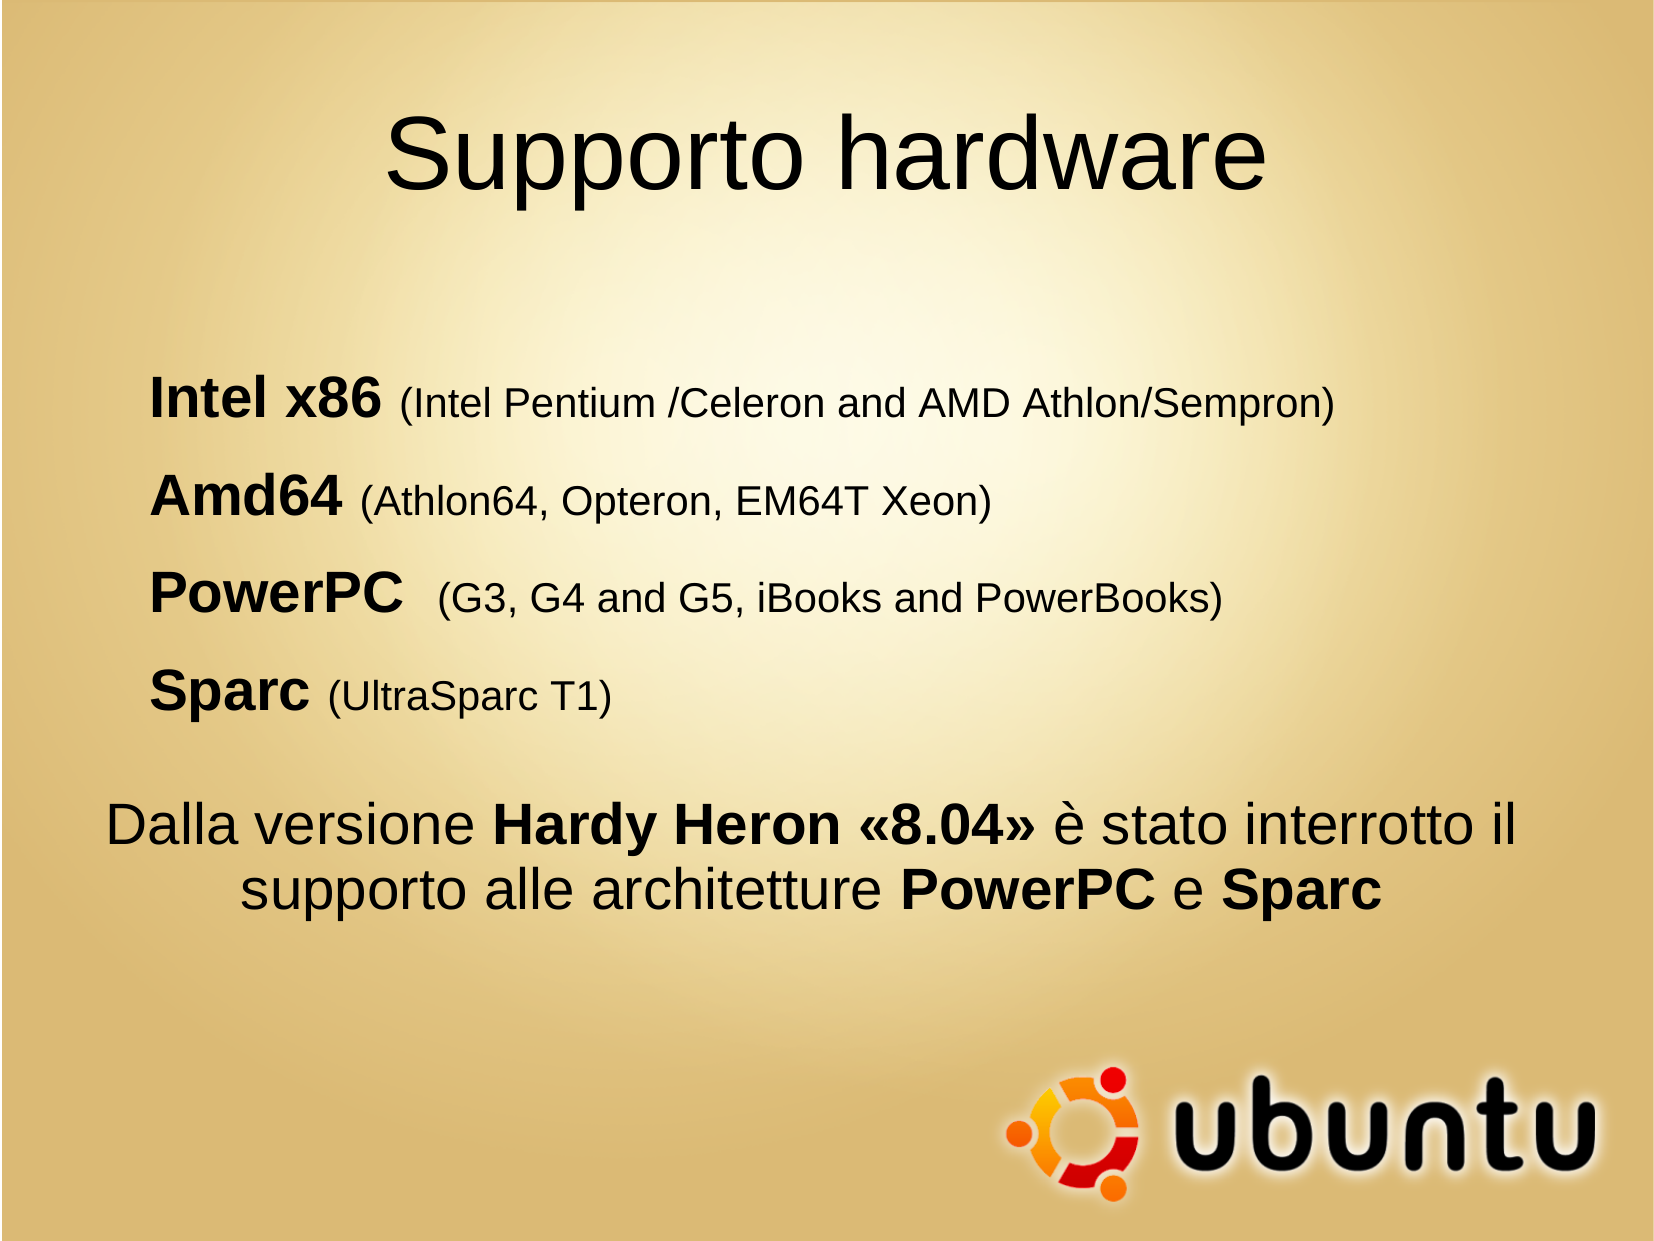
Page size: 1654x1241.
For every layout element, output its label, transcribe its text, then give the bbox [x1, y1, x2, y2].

text_box Dalla versione Hardy Heron «8.04» è stato interrotto il supporto alle architetture PowerPC e Sparc [88, 784, 1536, 933]
picture [2, 0, 1654, 1241]
title Supporto hardware [82, 49, 1571, 257]
text_box Intel x86 (Intel Pentium /Celeron and AMD Athlon/Sempron) Amd64 (Athlon64, Opteron, EM64T Xeon) PowerPC (G3, G4 and G5, iBooks and PowerBooks) Sparc (UltraSparc T1) [118, 324, 1506, 709]
